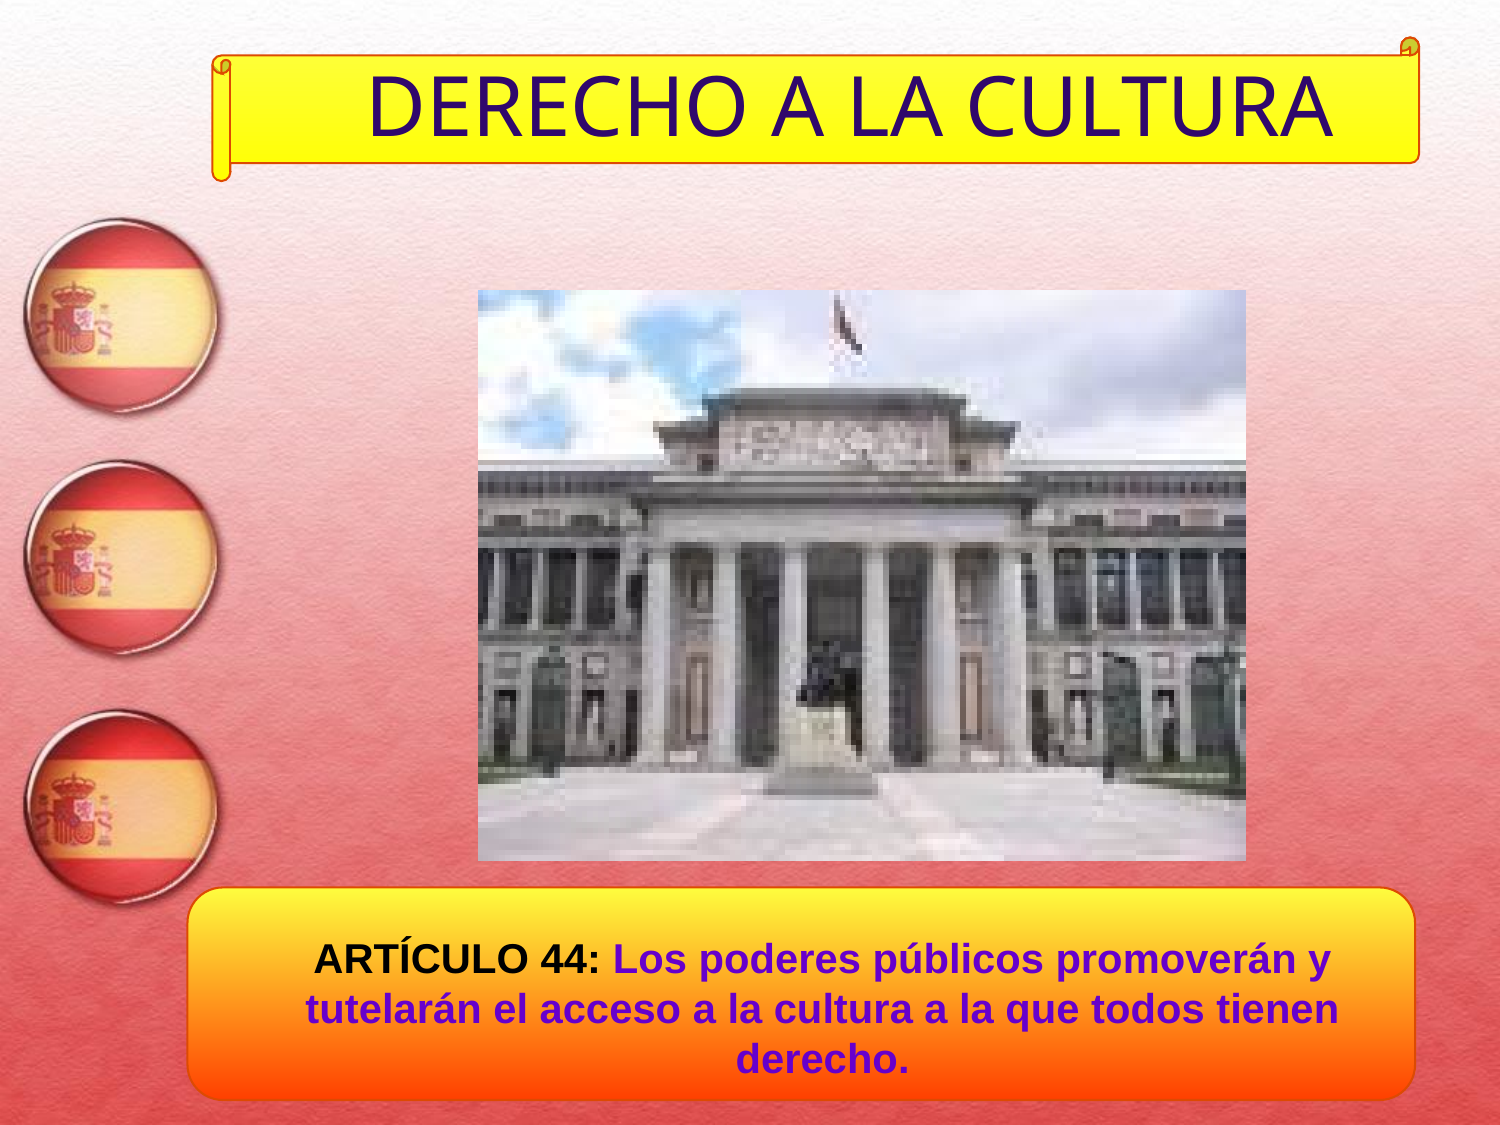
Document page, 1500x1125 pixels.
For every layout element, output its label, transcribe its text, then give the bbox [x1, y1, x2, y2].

picture [0, 0, 1500, 1125]
text_box DERECHO A LA CULTURA [212, 45, 1488, 233]
text_box ARTÍCULO 44: Los poderes públicos promoverán y tutelarán el acceso a la cultura a la que todos tienen derecho. [237, 923, 1408, 1090]
text_box [187, 887, 1416, 1101]
text_box [1401, 37, 1419, 45]
